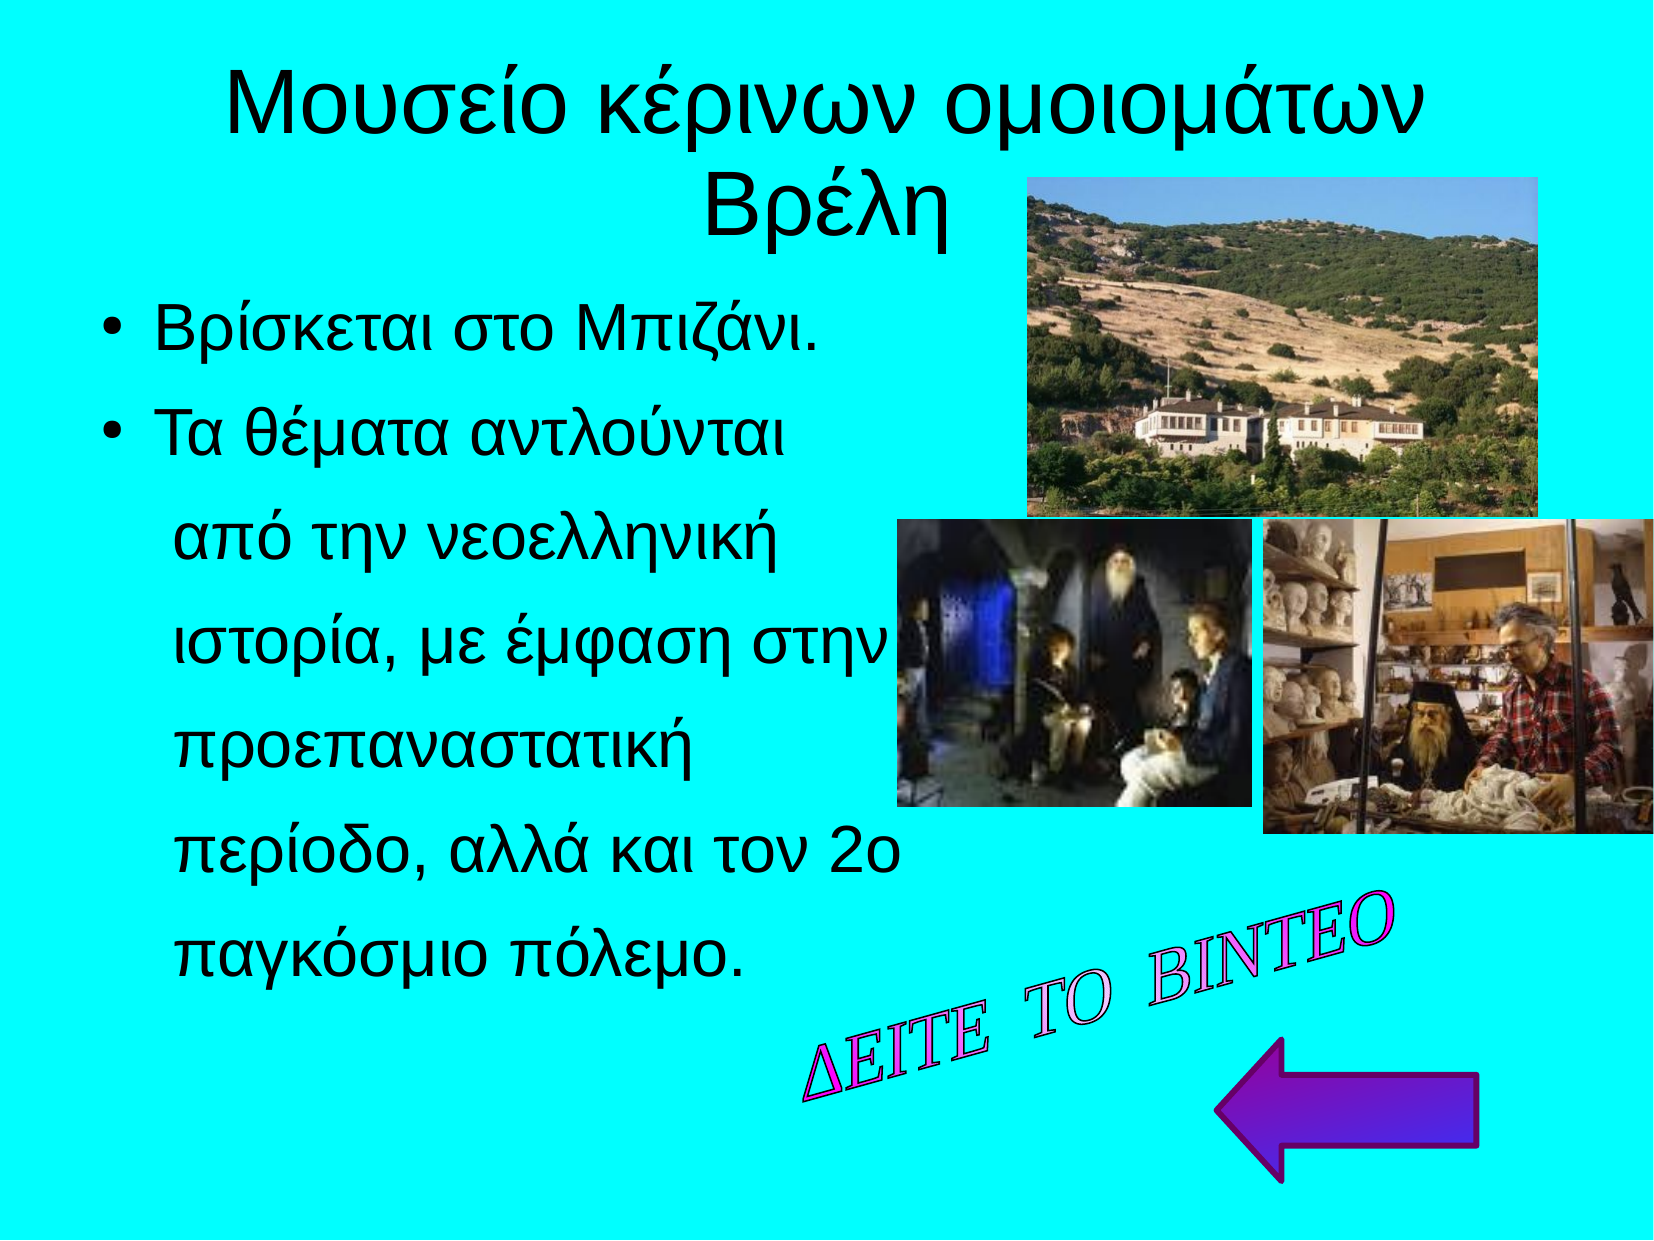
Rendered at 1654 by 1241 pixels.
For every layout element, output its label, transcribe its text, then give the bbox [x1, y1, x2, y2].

text_box ΔΕΙΤΕ ΤΟ ΒΙΝΤΕΟ [909, 1009, 949, 1070]
picture [897, 519, 1252, 807]
text_box ΔΕΙΤΕ ΤΟ ΒΙΝΤΕΟ [1067, 969, 1111, 1025]
text_box ΔΕΙΤΕ ΤΟ ΒΙΝΤΕΟ [1265, 911, 1305, 971]
text_box ΔΕΙΤΕ ΤΟ ΒΙΝΤΕΟ [846, 1029, 883, 1090]
text_box [1216, 1039, 1477, 1182]
text_box ΔΕΙΤΕ ΤΟ ΒΙΝΤΕΟ [1025, 977, 1065, 1038]
text_box ΔΕΙΤΕ ΤΟ ΒΙΝΤΕΟ [888, 1021, 906, 1079]
text_box ΔΕΙΤΕ ΤΟ ΒΙΝΤΕΟ [1350, 890, 1394, 946]
title Μουσείο κέρινων ομοιομάτων Βρέλη [82, 49, 1571, 257]
list Βρίσκεται στο Μπιζάνι. Τα θέματα αντλούνται από την νεοελληνική ιστορία, με έμφαση στην προεπαναστατική περίοδο, αλλά και τον 2ο παγκόσμιο πόλεμο. [82, 290, 1571, 1010]
text_box ΔΕΙΤΕ ΤΟ ΒΙΝΤΕΟ [1217, 922, 1263, 987]
text_box ΔΕΙΤΕ ΤΟ ΒΙΝΤΕΟ [1307, 901, 1345, 962]
picture [1263, 519, 1654, 834]
text_box ΔΕΙΤΕ ΤΟ ΒΙΝΤΕΟ [951, 999, 988, 1061]
text_box ΔΕΙΤΕ ΤΟ ΒΙΝΤΕΟ [1149, 947, 1190, 1006]
picture [1027, 177, 1538, 517]
text_box ΔΕΙΤΕ ΤΟ ΒΙΝΤΕΟ [803, 1043, 842, 1102]
text_box ΔΕΙΤΕ ΤΟ ΒΙΝΤΕΟ [1195, 936, 1213, 993]
